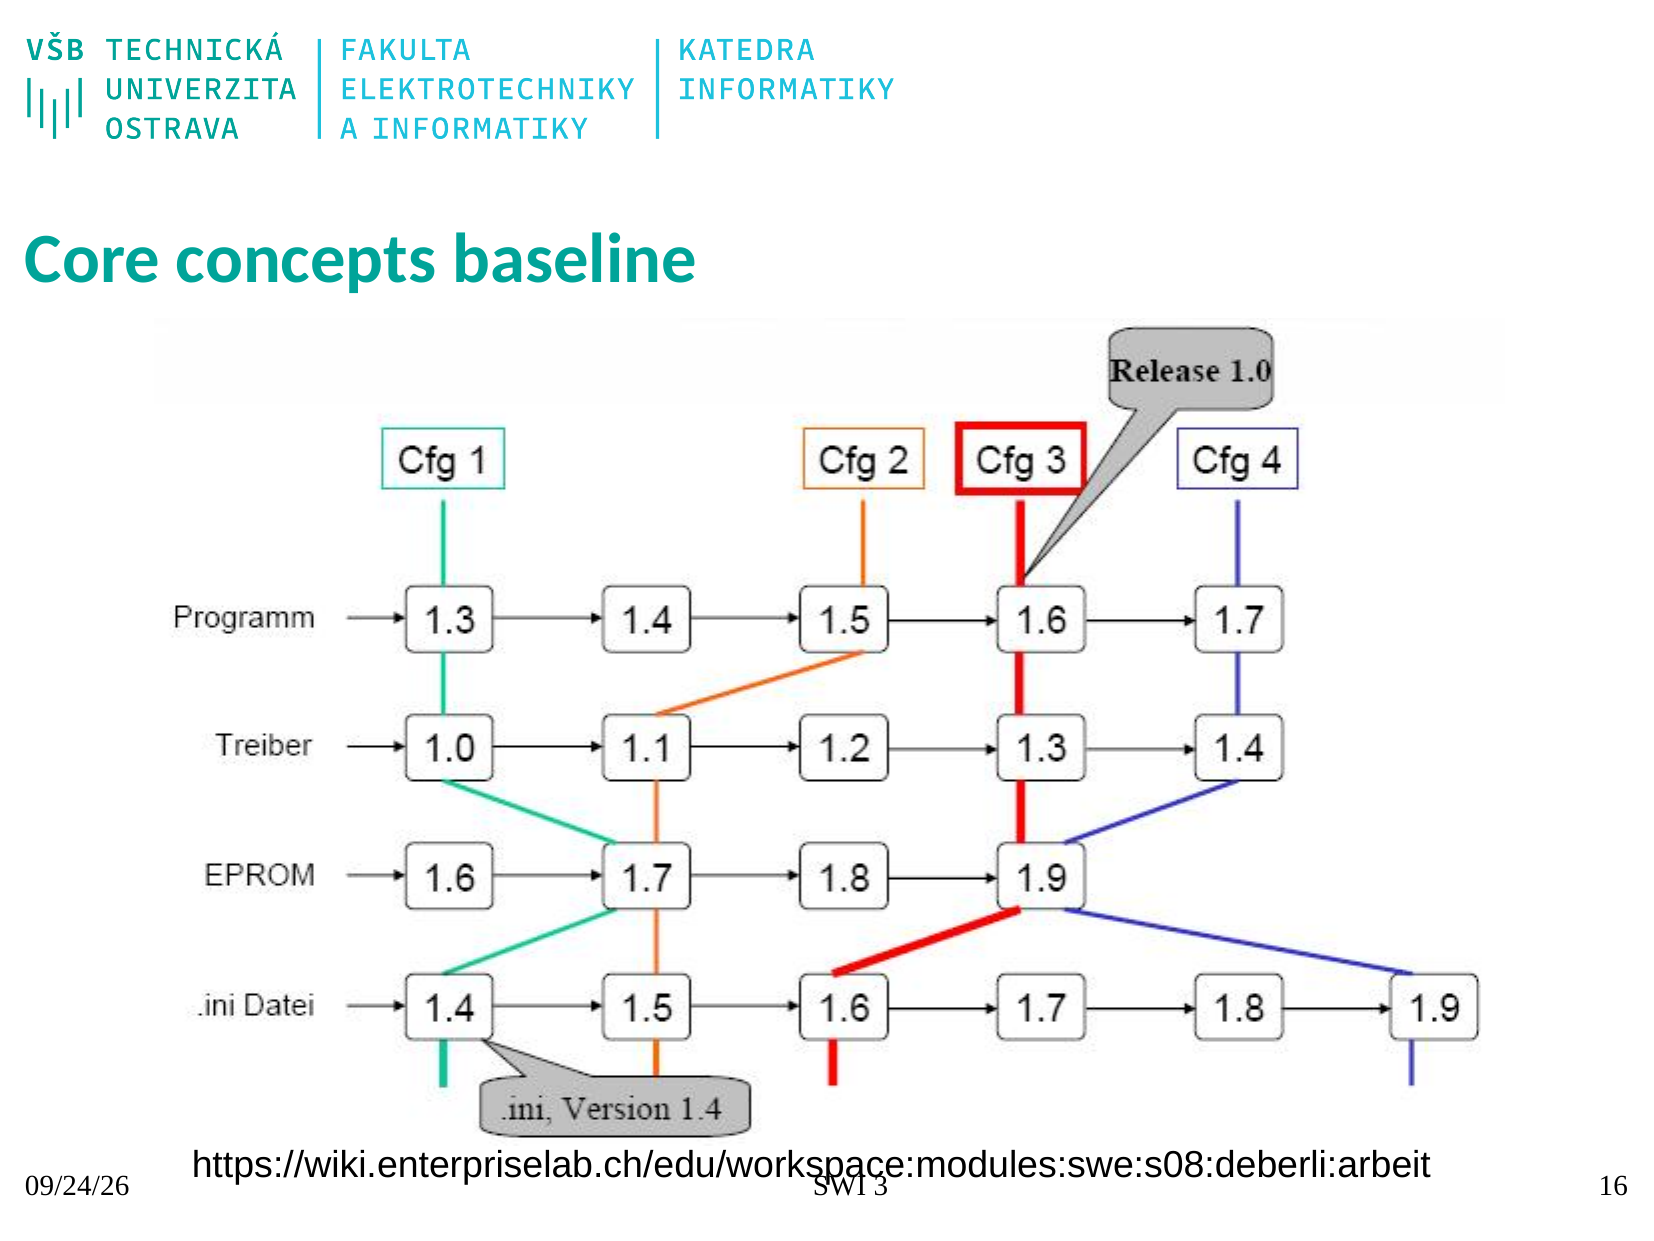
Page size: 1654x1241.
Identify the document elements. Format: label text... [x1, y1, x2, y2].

picture [154, 318, 1505, 1146]
text_box https://wiki.enterpriselab.ch/edu/workspace:modules:swe:s08:deberli:arbeit [177, 1136, 1447, 1193]
title Core concepts baseline [24, 169, 1629, 300]
picture [26, 31, 894, 139]
